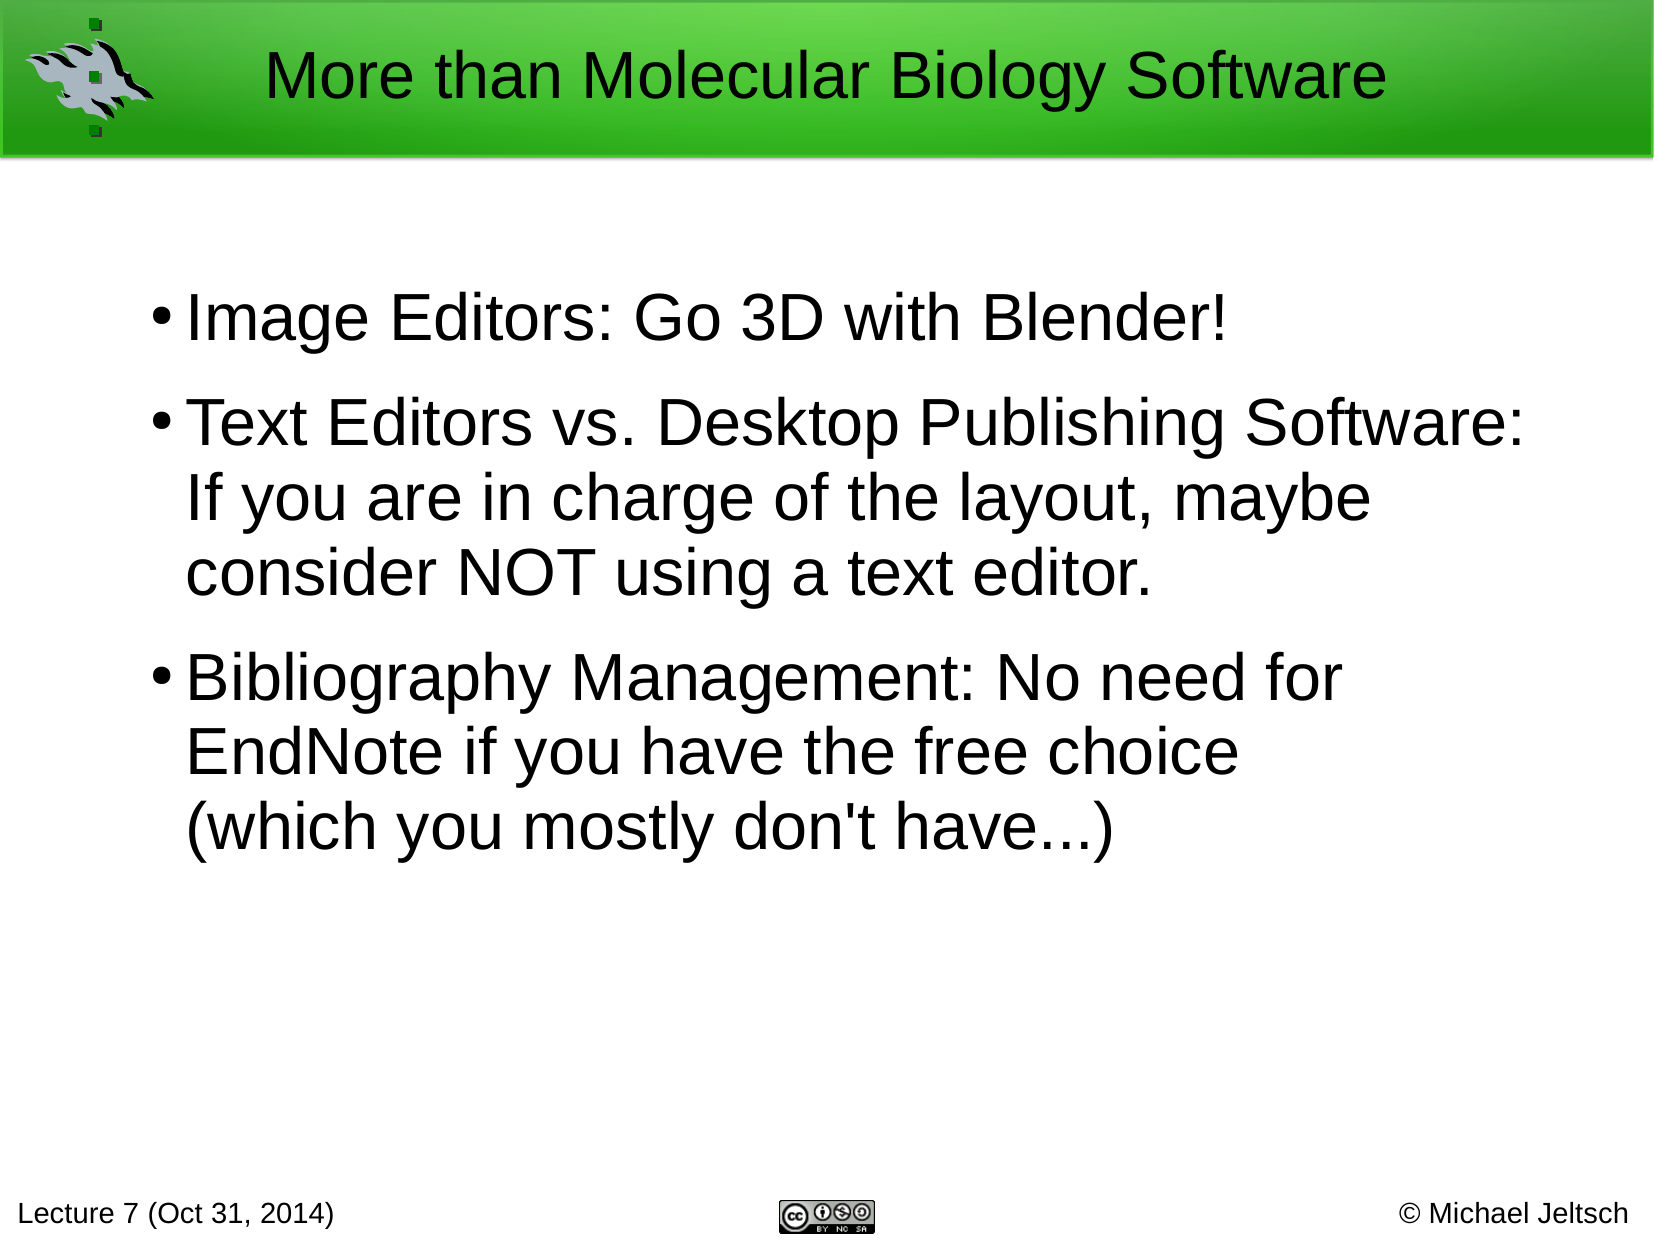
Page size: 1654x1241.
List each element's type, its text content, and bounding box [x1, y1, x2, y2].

picture [779, 1200, 875, 1234]
text_box Image Editors: Go 3D with Blender! Text Editors vs. Desktop Publishing Software: If you are in charge of the layout, maybe consider NOT using a text editor. Bibliography Management: No need for EndNote if you have the free choice (which you mostly don't have...) [135, 272, 1543, 870]
title More than Molecular Biology Software [206, 30, 1448, 121]
